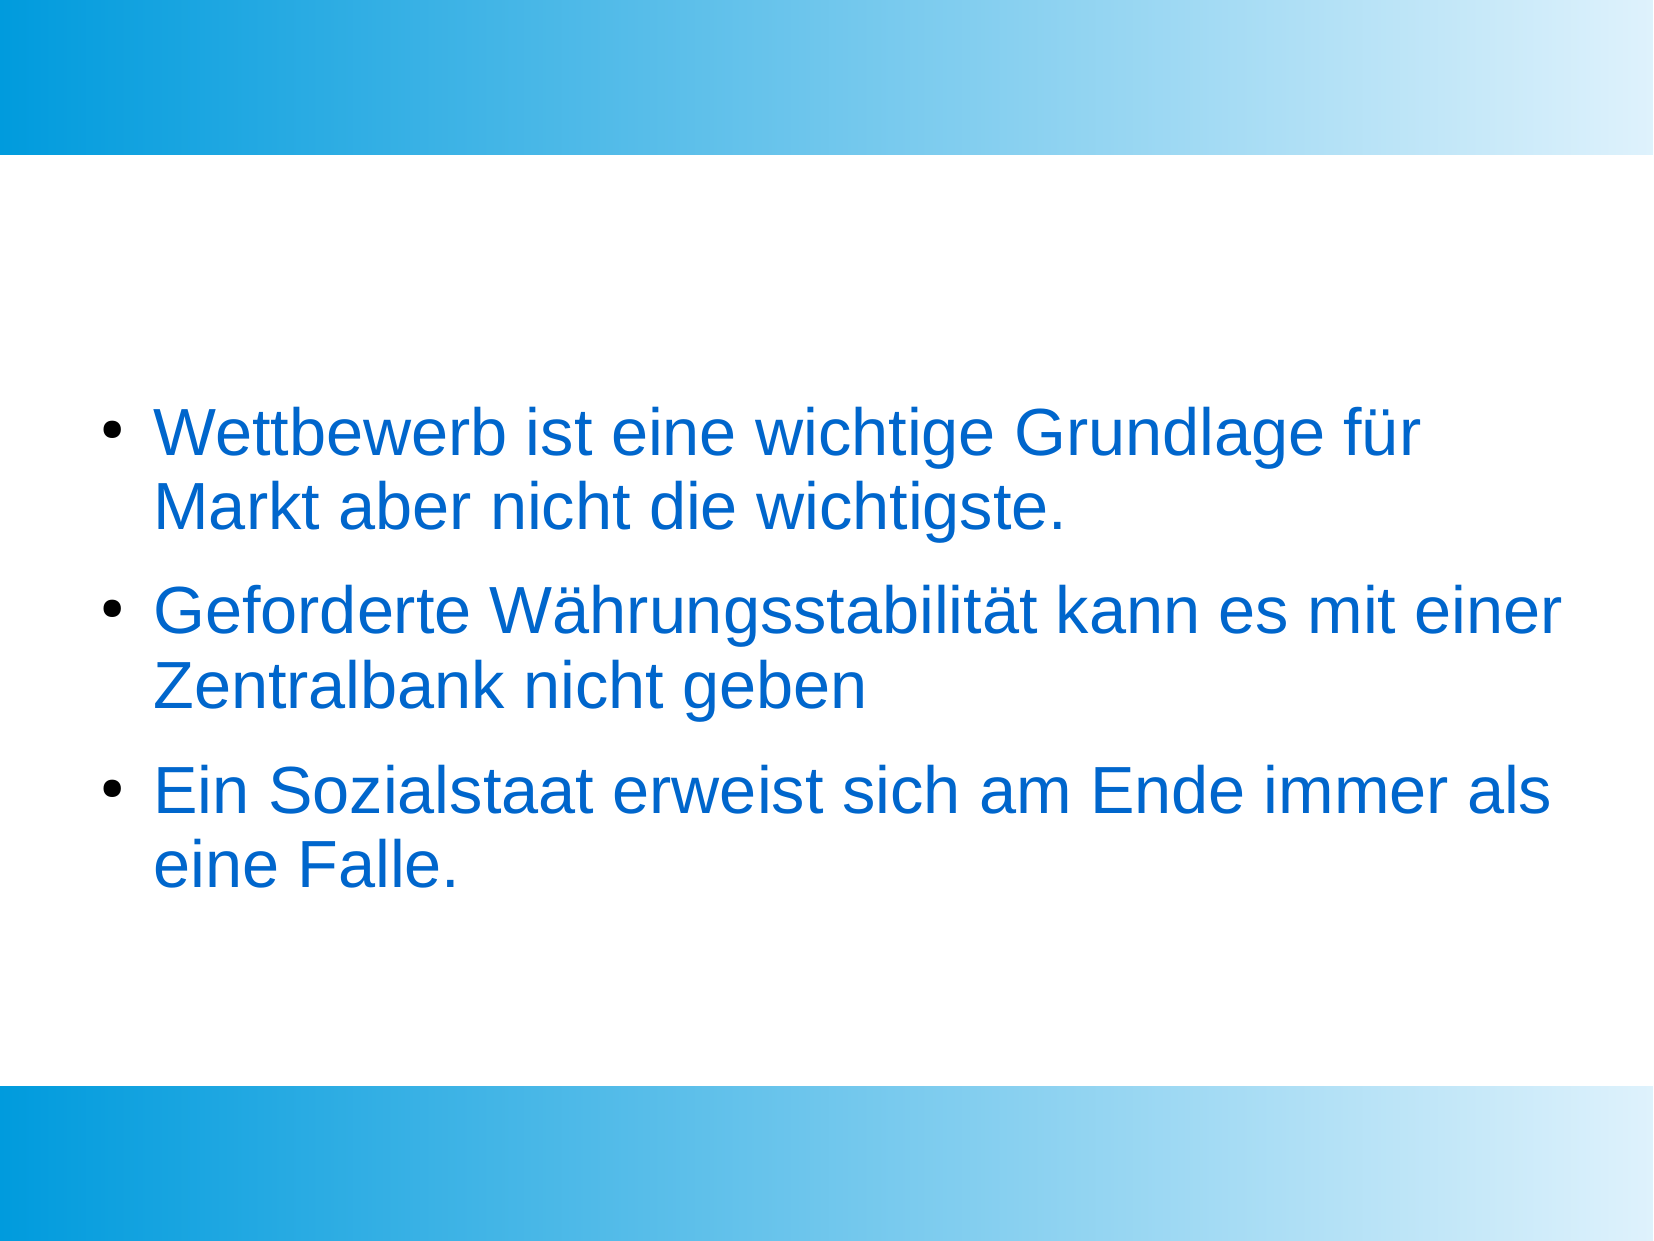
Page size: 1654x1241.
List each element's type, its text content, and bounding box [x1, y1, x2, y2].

list Wettbewerb ist eine wichtige Grundlage für Markt aber nicht die wichtigste. Geforderte Währungsstabilität kann es mit einer Zentralbank nicht geben Ein Sozialstaat erweist sich am Ende immer als eine Falle. [82, 290, 1571, 1010]
